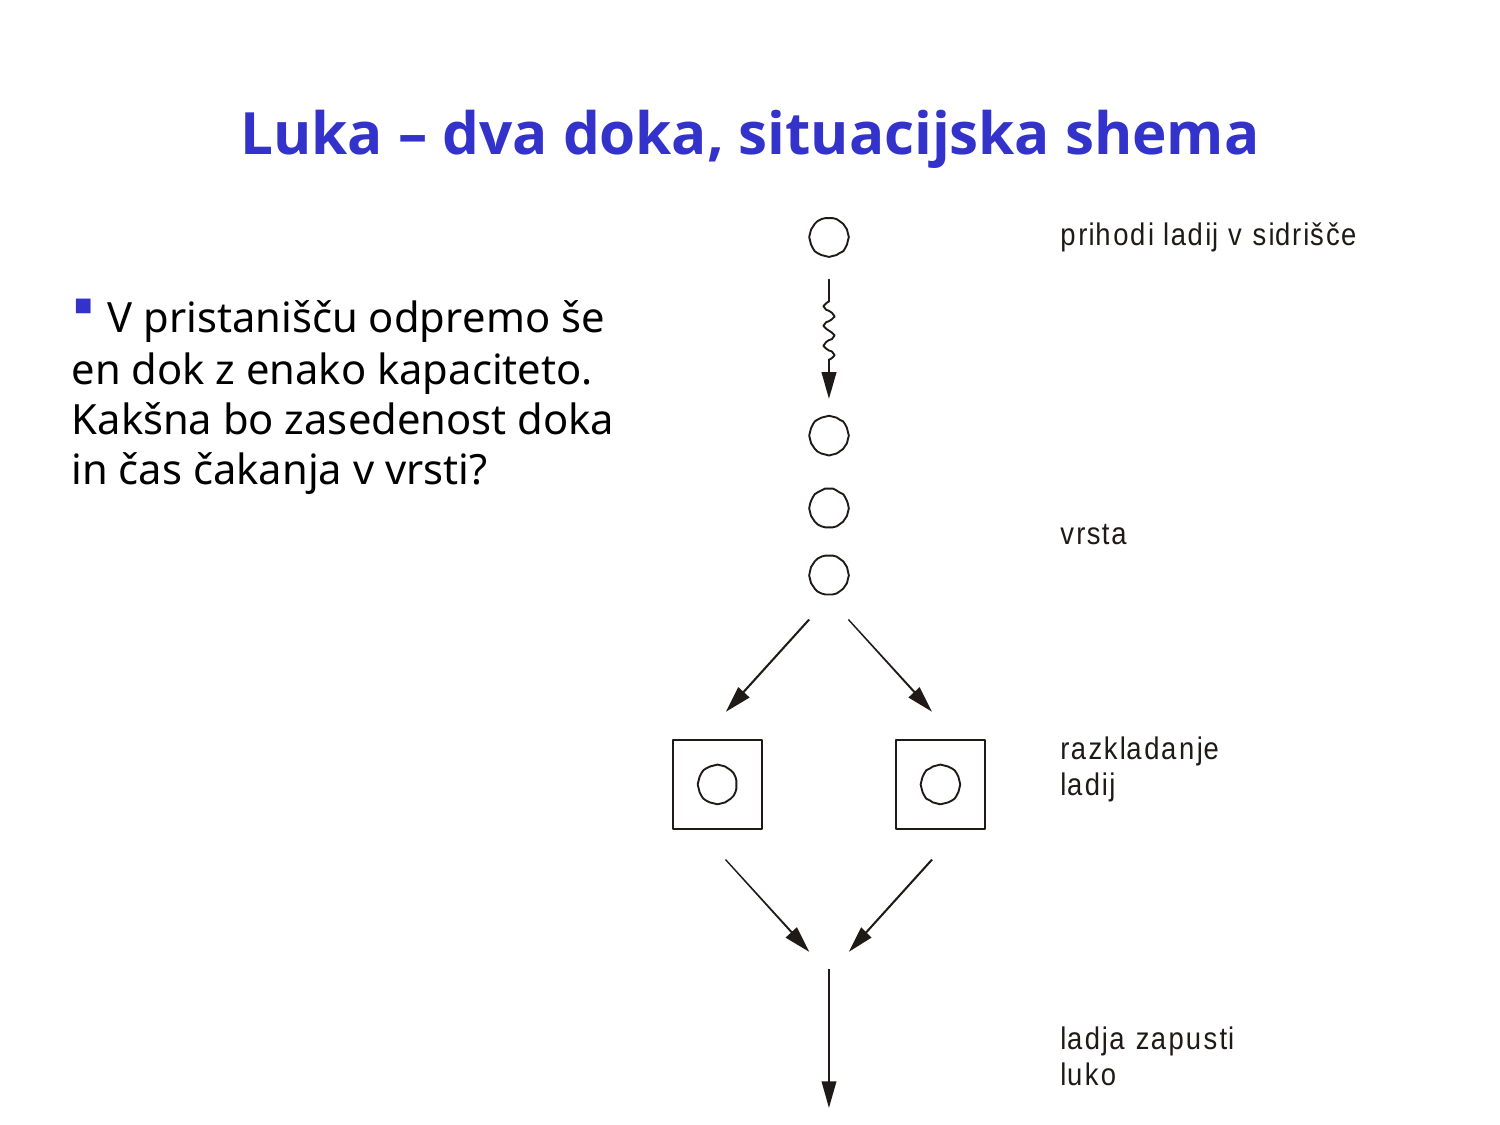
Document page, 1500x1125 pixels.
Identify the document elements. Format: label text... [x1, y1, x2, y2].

text_box V pristanišču odpremo še en dok z enako kapaciteto. Kakšna bo zasedenost doka in čas čakanja v vrsti? [57, 275, 630, 501]
chart [667, 212, 1363, 1113]
title Luka – dva doka, situacijska shema [112, 37, 1388, 225]
